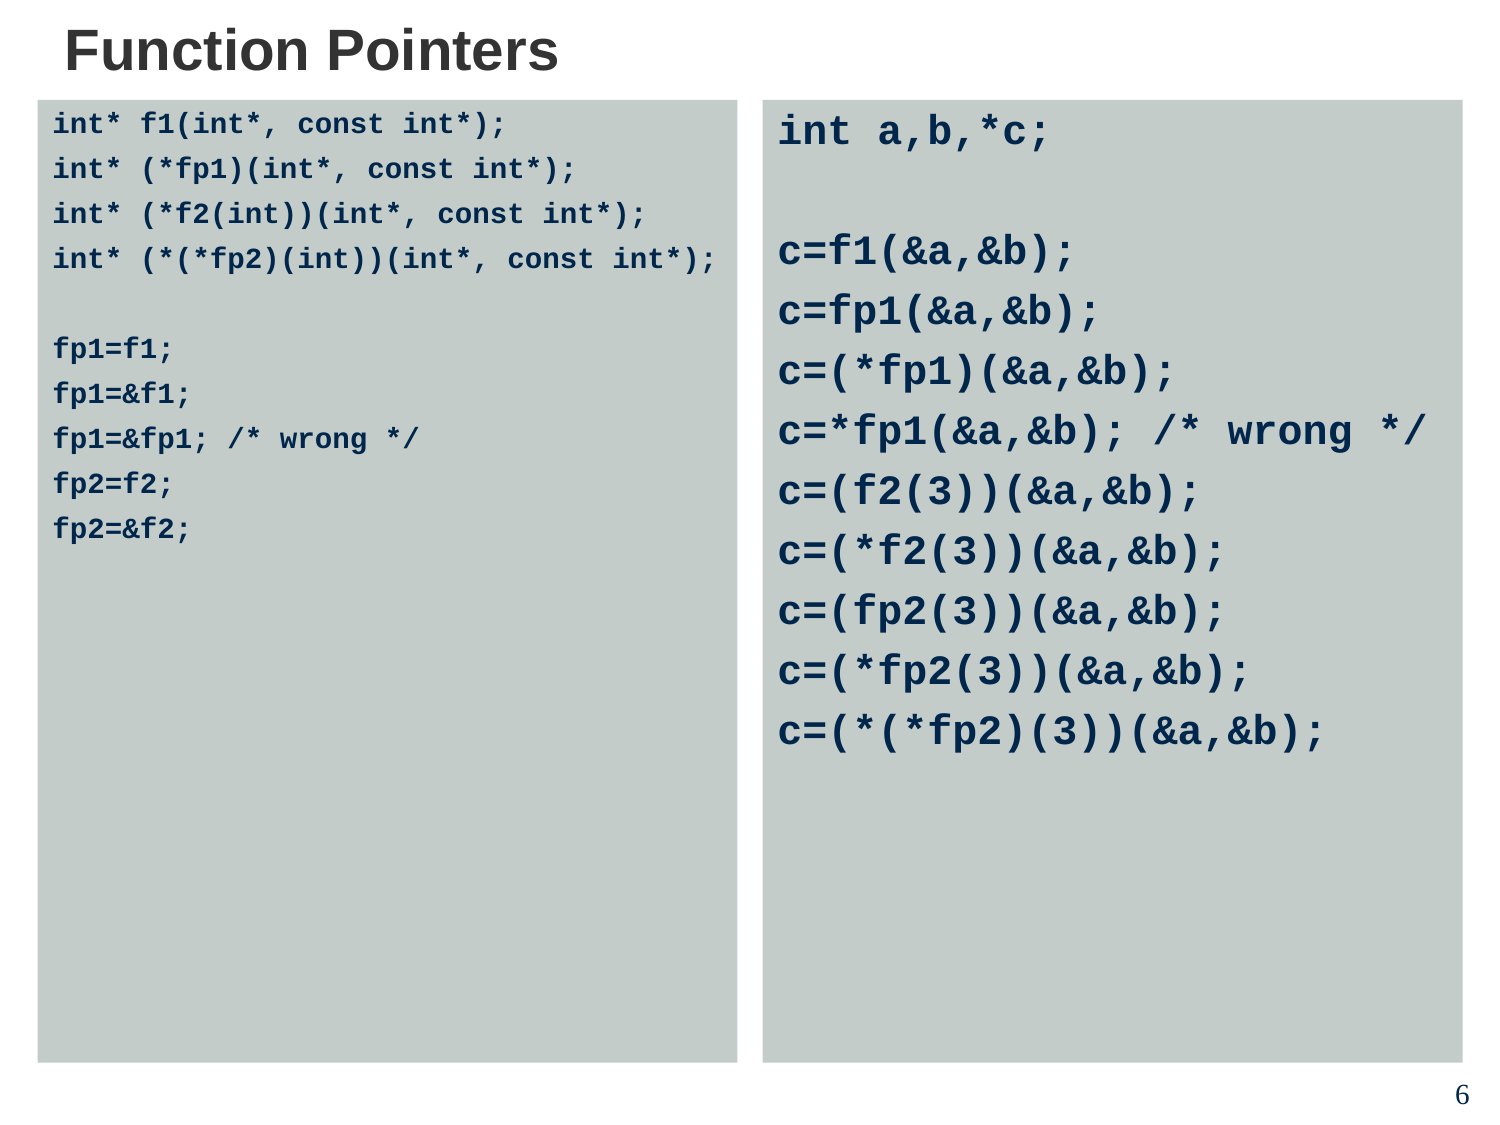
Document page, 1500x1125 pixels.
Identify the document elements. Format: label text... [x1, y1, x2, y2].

title Function Pointers [50, 0, 1450, 91]
list int* f1(int*, const int*); int* (*fp1)(int*, const int*); int* (*f2(int))(int*, const int*); int* (*(*fp2)(int))(int*, const int*); fp1=f1; fp1=&f1; fp1=&fp1; /* wrong */ fp2=f2; fp2=&f2; [37, 99, 738, 1063]
list int a,b,*c; c=f1(&a,&b); c=fp1(&a,&b); c=(*fp1)(&a,&b); c=*fp1(&a,&b); /* wrong */ c=(f2(3))(&a,&b); c=(*f2(3))(&a,&b); c=(fp2(3))(&a,&b); c=(*fp2(3))(&a,&b); c=(*(*fp2)(3))(&a,&b); [762, 99, 1463, 1063]
